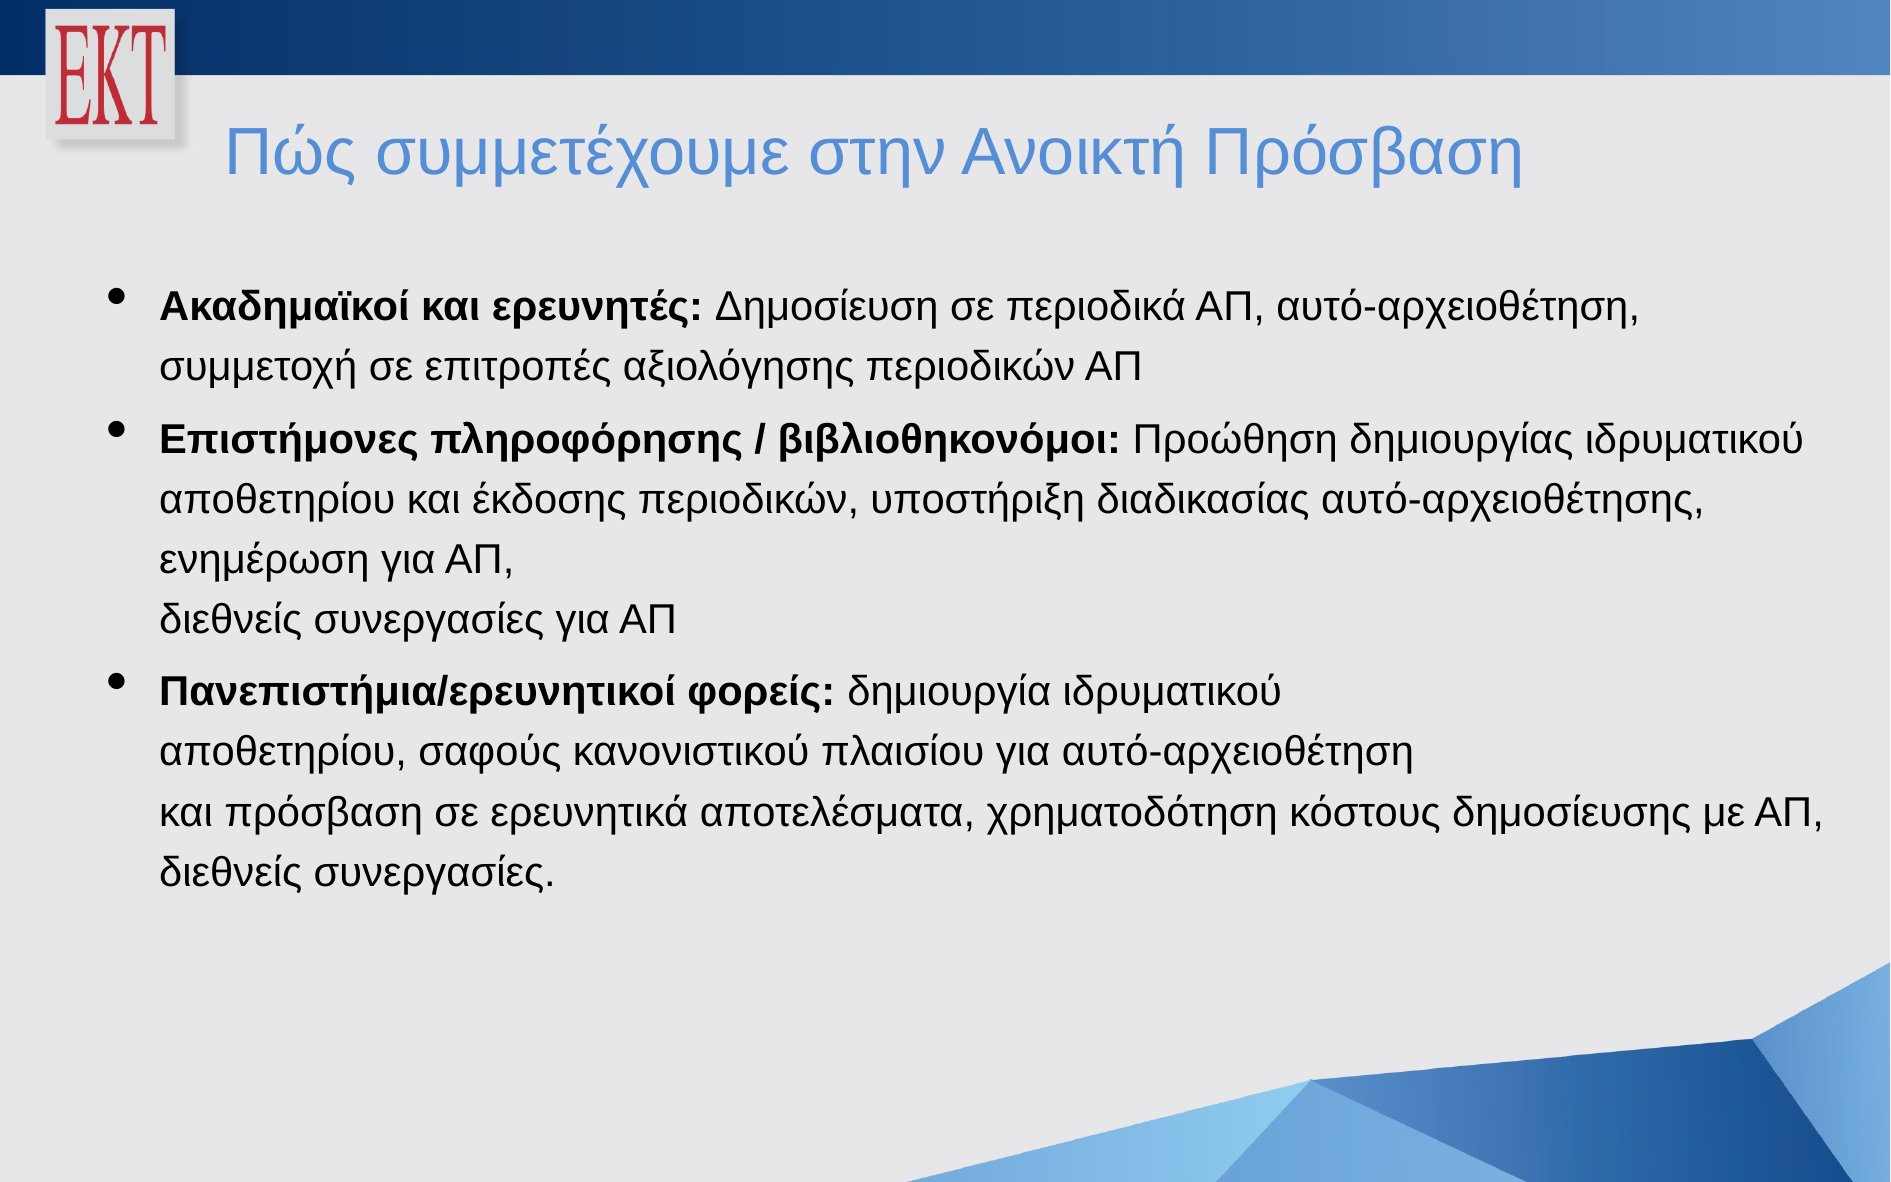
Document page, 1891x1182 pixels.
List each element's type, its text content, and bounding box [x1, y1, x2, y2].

picture [0, 0, 1891, 1182]
list Ακαδημαϊκοί και ερευνητές: Δημοσίευση σε περιοδικά ΑΠ, αυτό-αρχειοθέτηση, συμμετοχή σε επιτροπές αξιολόγησης περιοδικών ΑΠ Επιστήμονες πληροφόρησης / βιβλιοθηκονόμοι: Προώθηση δημιουργίας ιδρυματικού αποθετηρίου και έκδοσης περιοδικών, υποστήριξη διαδικασίας αυτό-αρχειοθέτησης, ενημέρωση για ΑΠ, διεθνείς συνεργασίες για ΑΠ Πανεπιστήμια/ερευνητικοί φορείς: δημιουργία ιδρυματικού αποθετηρίου, σαφούς κανονιστικού πλαισίου για αυτό-αρχειοθέτηση και πρόσβαση σε ερευνητικά αποτελέσματα, χρηματοδότηση κόστους δημοσίευσης με ΑΠ, διεθνείς συνεργασίες. [70, 259, 1843, 1063]
title Πώς συμμετέχουμε στην Ανοικτή Πρόσβαση [224, 118, 1607, 178]
